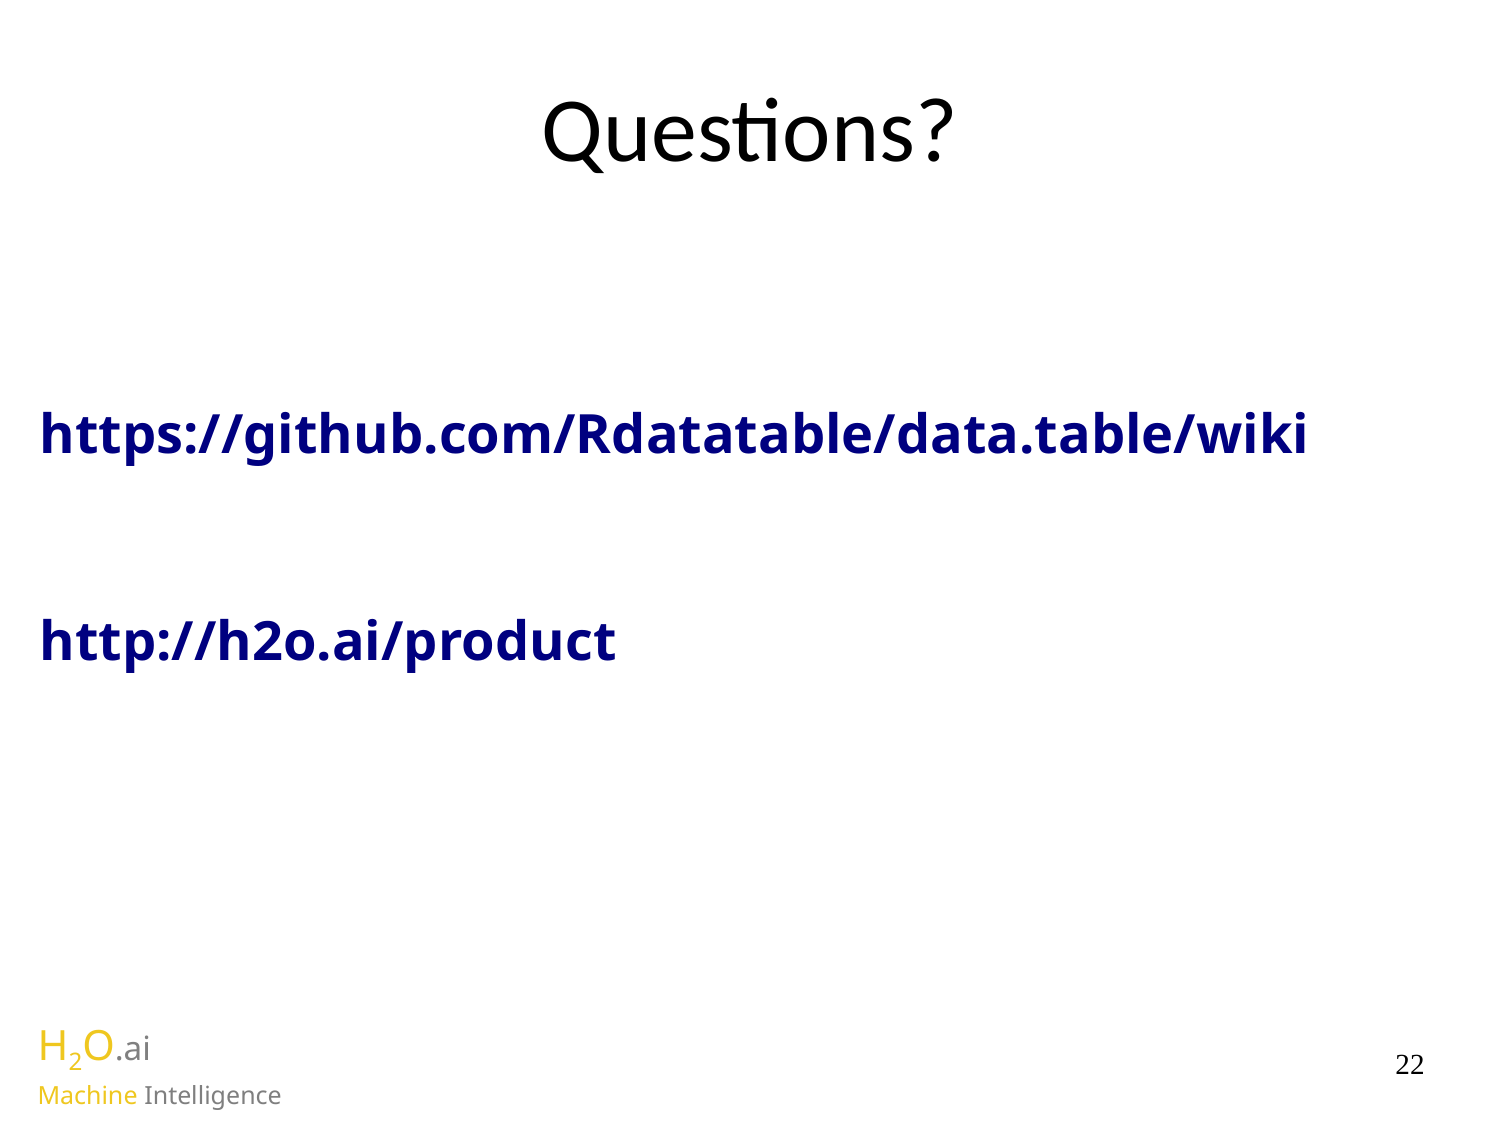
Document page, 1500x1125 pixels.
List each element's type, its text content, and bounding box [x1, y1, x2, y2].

title Questions? [75, 15, 1425, 263]
text_box [45, 525, 1423, 801]
list https://github.com/Rdatatable/data.table/wiki http://h2o.ai/product [0, 292, 1500, 736]
